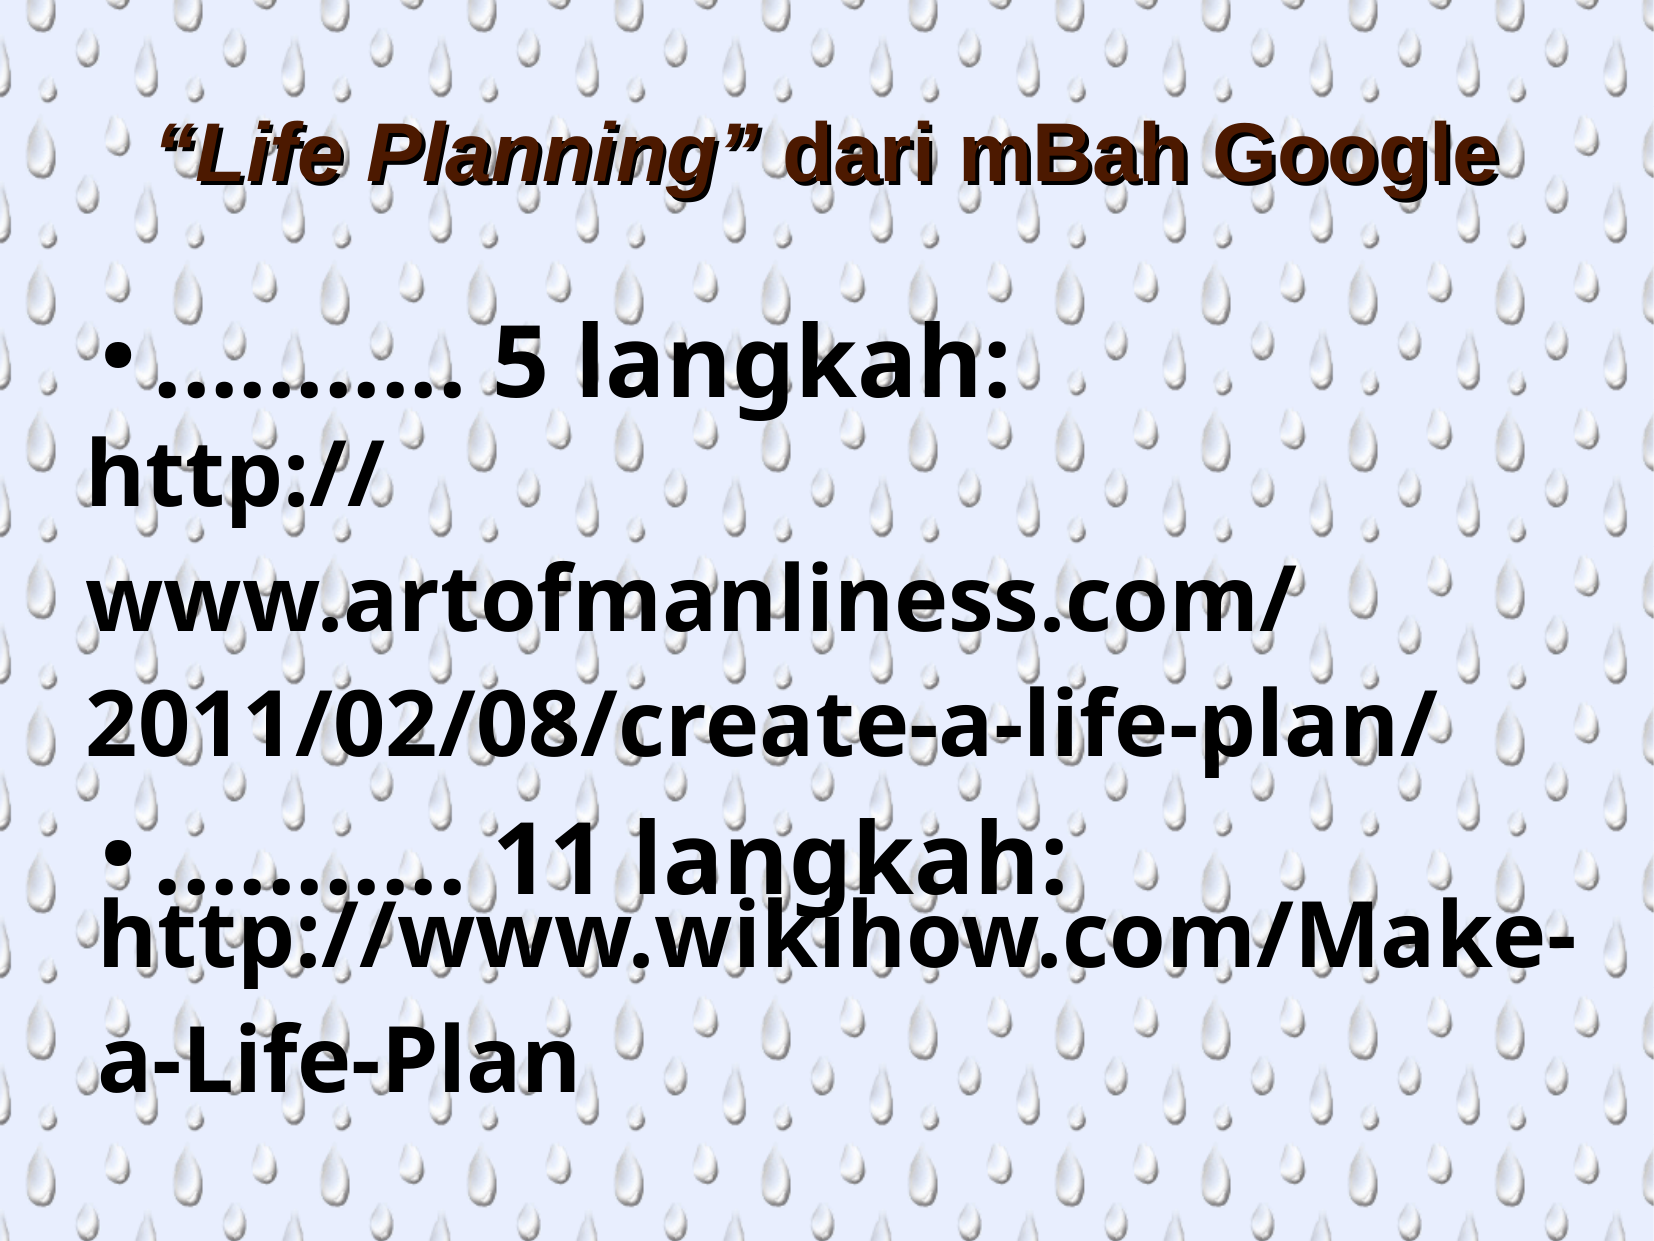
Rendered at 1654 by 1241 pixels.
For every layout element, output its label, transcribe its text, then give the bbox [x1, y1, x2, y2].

picture [0, 0, 1654, 1241]
list ........... 5 langkah: ........... 11 langkah: [82, 290, 1571, 401]
list ........... 5 langkah: ........... 11 langkah: [82, 622, 1571, 862]
title “Life Planning” dari mBah Google [82, 49, 1571, 257]
text_box http://www.wikihow.com/Make-a-Life-Plan [82, 862, 1630, 1083]
text_box http://www.artofmanliness.com/2011/02/08/create-a-life-plan/ [70, 401, 1607, 622]
